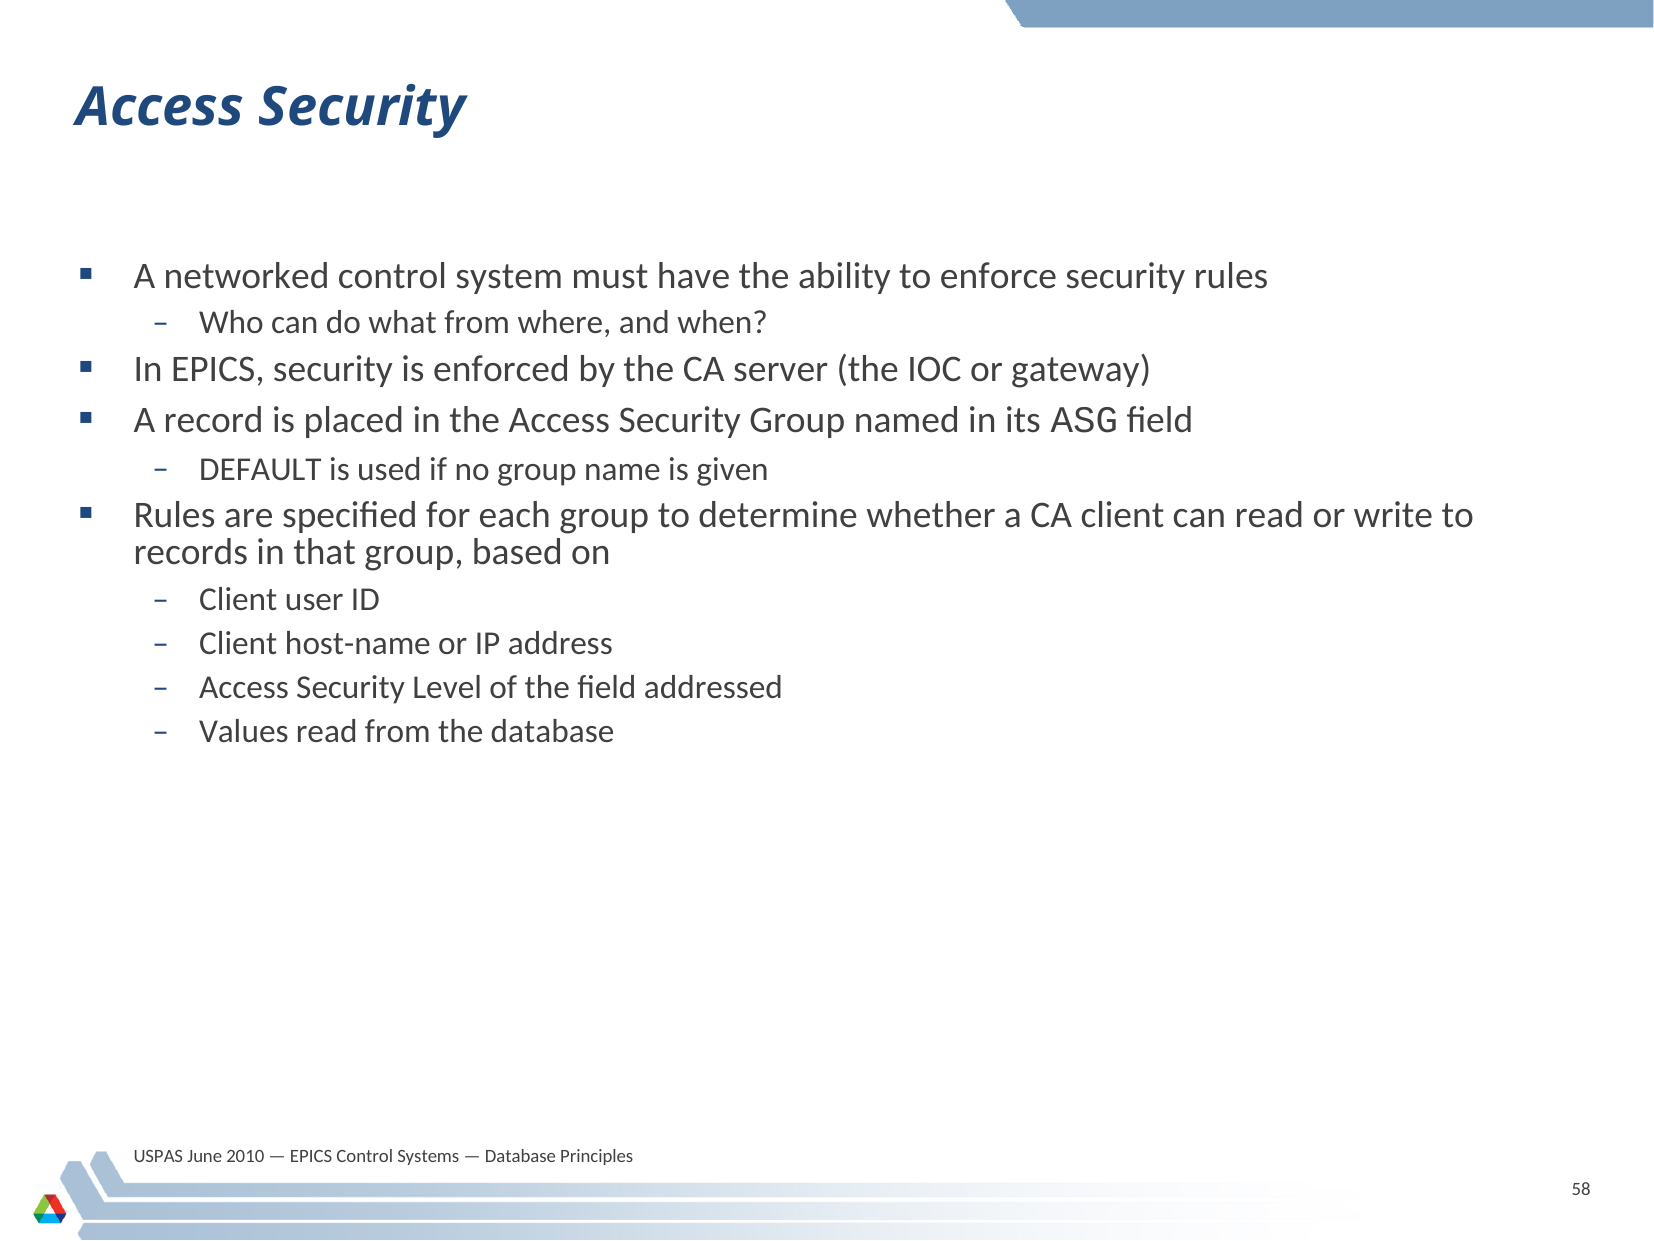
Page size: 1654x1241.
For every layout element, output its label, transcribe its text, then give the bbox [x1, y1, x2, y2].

picture [0, 1143, 1654, 1240]
list A networked control system must have the ability to enforce security rules Who can do what from where, and when? In EPICS, security is enforced by the CA server (the IOC or gateway) A record is placed in the Access Security Group named in its ASG field DEFAULT is used if no group name is given Rules are specified for each group to determine whether a CA client can read or write to records in that group, based on Client user ID Client host-name or IP address Access Security Level of the field addressed Values read from the database [62, 253, 1498, 1087]
picture [0, 0, 1654, 29]
title Access Security [61, 59, 1500, 138]
